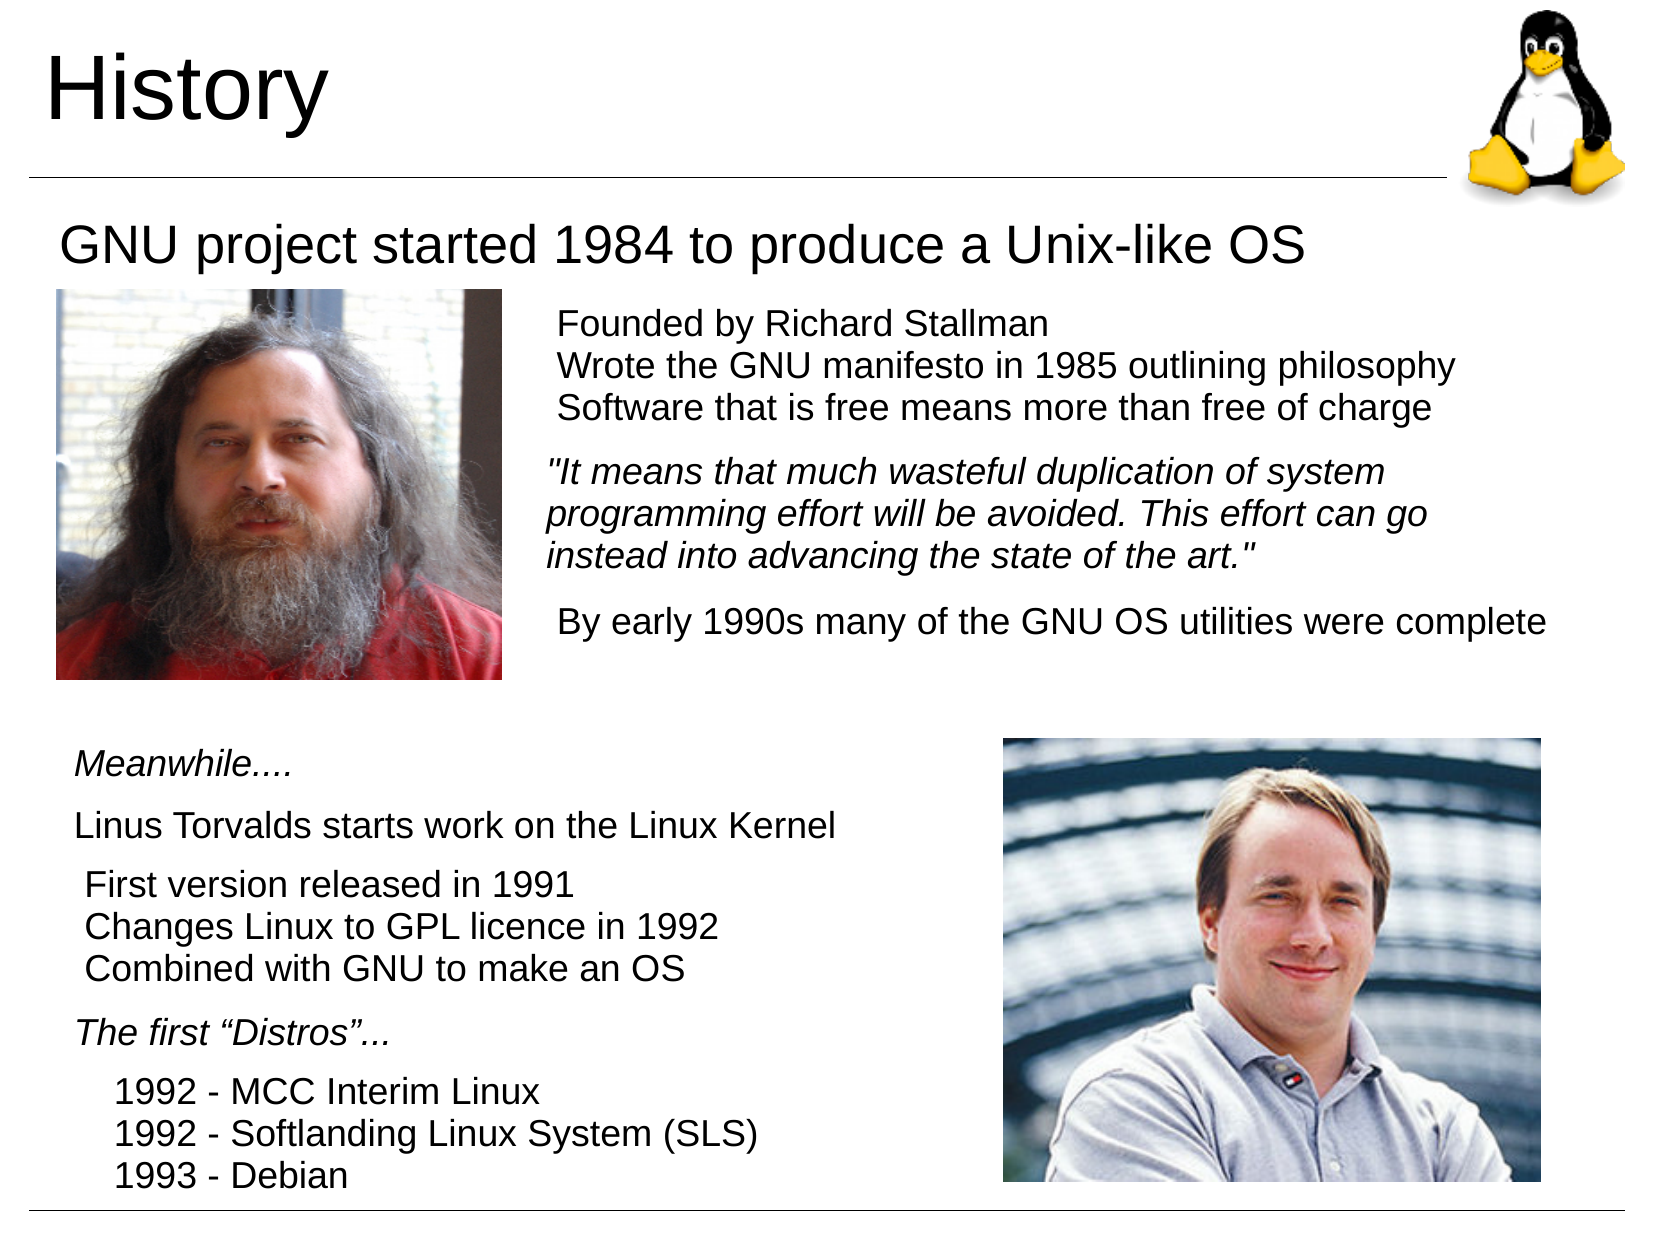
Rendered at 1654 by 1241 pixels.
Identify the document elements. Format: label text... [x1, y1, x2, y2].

text_box 1992 - MCC Interim Linux 1992 - Softlanding Linux System (SLS) 1993 - Debian [88, 1062, 798, 1204]
text_box The first “Distros”... [59, 1003, 591, 1061]
text_box Meanwhile.... [59, 735, 310, 792]
text_box History [29, 29, 857, 147]
text_box Linus Torvalds starts work on the Linux Kernel [59, 797, 851, 855]
picture [1457, 10, 1625, 207]
picture [56, 289, 502, 680]
text_box First version released in 1991 Changes Linux to GPL licence in 1992 Combined with GNU to make an OS [59, 856, 857, 998]
text_box By early 1990s many of the GNU OS utilities were complete [531, 592, 1574, 650]
picture [1003, 738, 1541, 1182]
text_box Founded by Richard Stallman Wrote the GNU manifesto in 1985 outlining philosophy Software that is free means more than free of charge [531, 295, 1484, 437]
text_box "It means that much wasteful duplication of system programming effort will be avoided. This effort can go instead into advancing the state of the art." [531, 442, 1477, 583]
text_box GNU project started 1984 to produce a Unix-like OS [29, 206, 1595, 325]
